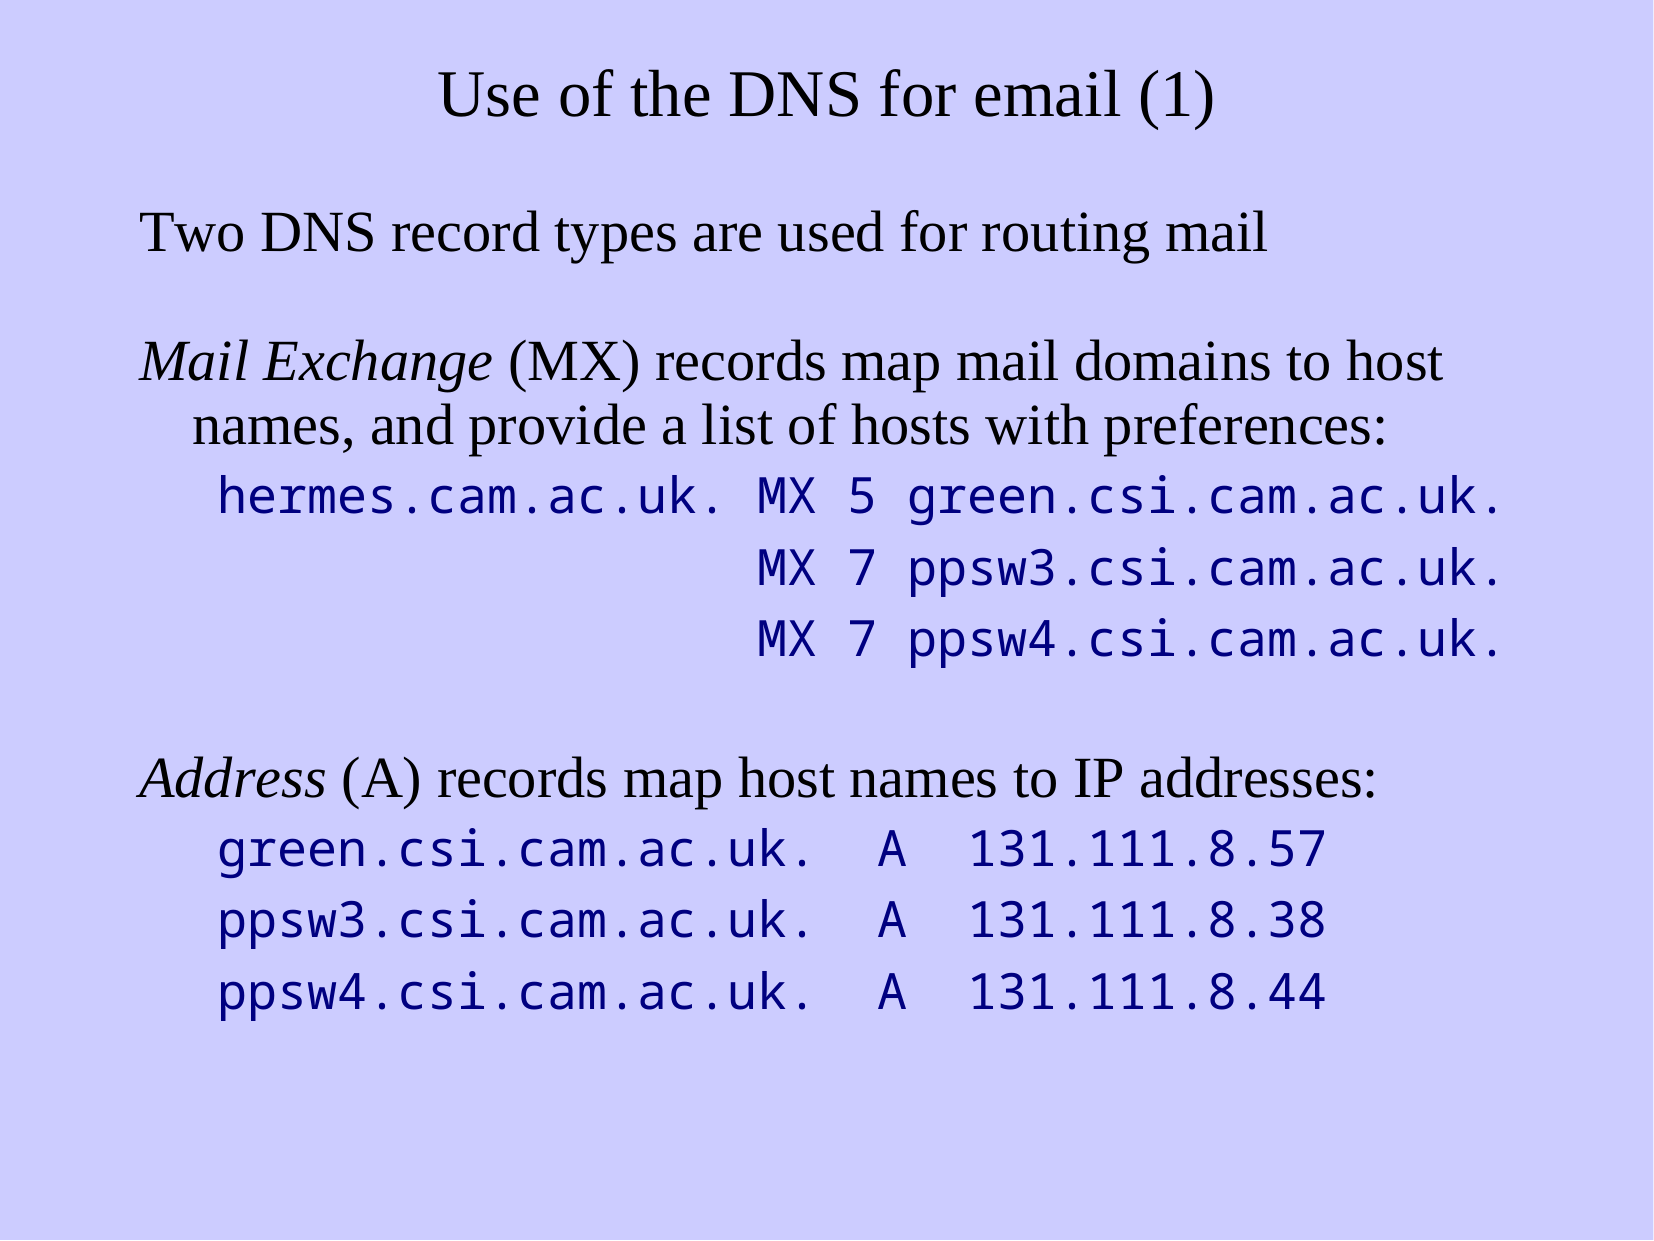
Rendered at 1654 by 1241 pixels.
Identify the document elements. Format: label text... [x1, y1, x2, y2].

list Two DNS record types are used for routing mail Mail Exchange (MX) records map mail domains to host names, and provide a list of hosts with preferences: hermes.cam.ac.uk. MX 5 green.csi.cam.ac.uk. MX 7 ppsw3.csi.cam.ac.uk. MX 7 ppsw4.csi.cam.ac.uk. Address (A) records map host names to IP addresses: green.csi.cam.ac.uk. A 131.111.8.57 ppsw3.csi.cam.ac.uk. A 131.111.8.38 ppsw4.csi.cam.ac.uk. A 131.111.8.44 [121, 199, 1583, 1127]
title Use of the DNS for email (1) [121, 17, 1534, 171]
